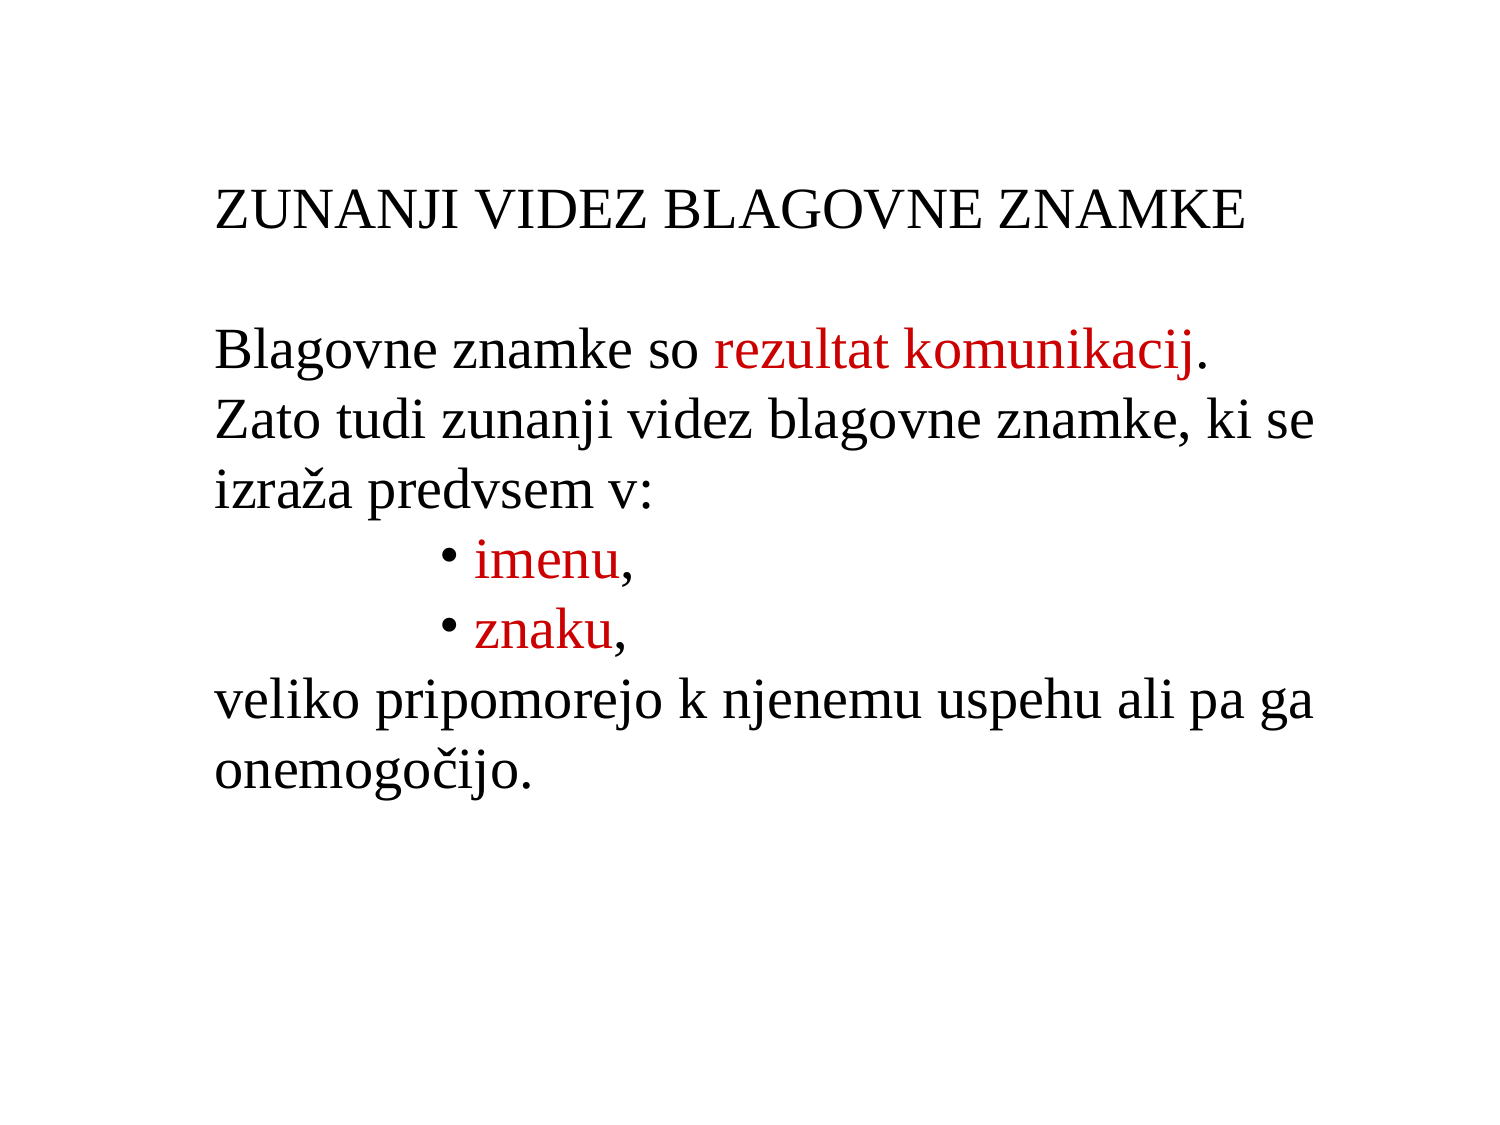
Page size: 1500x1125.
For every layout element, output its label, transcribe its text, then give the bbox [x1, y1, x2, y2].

text_box ZUNANJI VIDEZ BLAGOVNE ZNAMKE Blagovne znamke so rezultat komunikacij. Zato tudi zunanji videz blagovne znamke, ki se izraža predvsem v: imenu, znaku, veliko pripomorejo k njenemu uspehu ali pa ga onemogočijo. [200, 162, 1401, 878]
